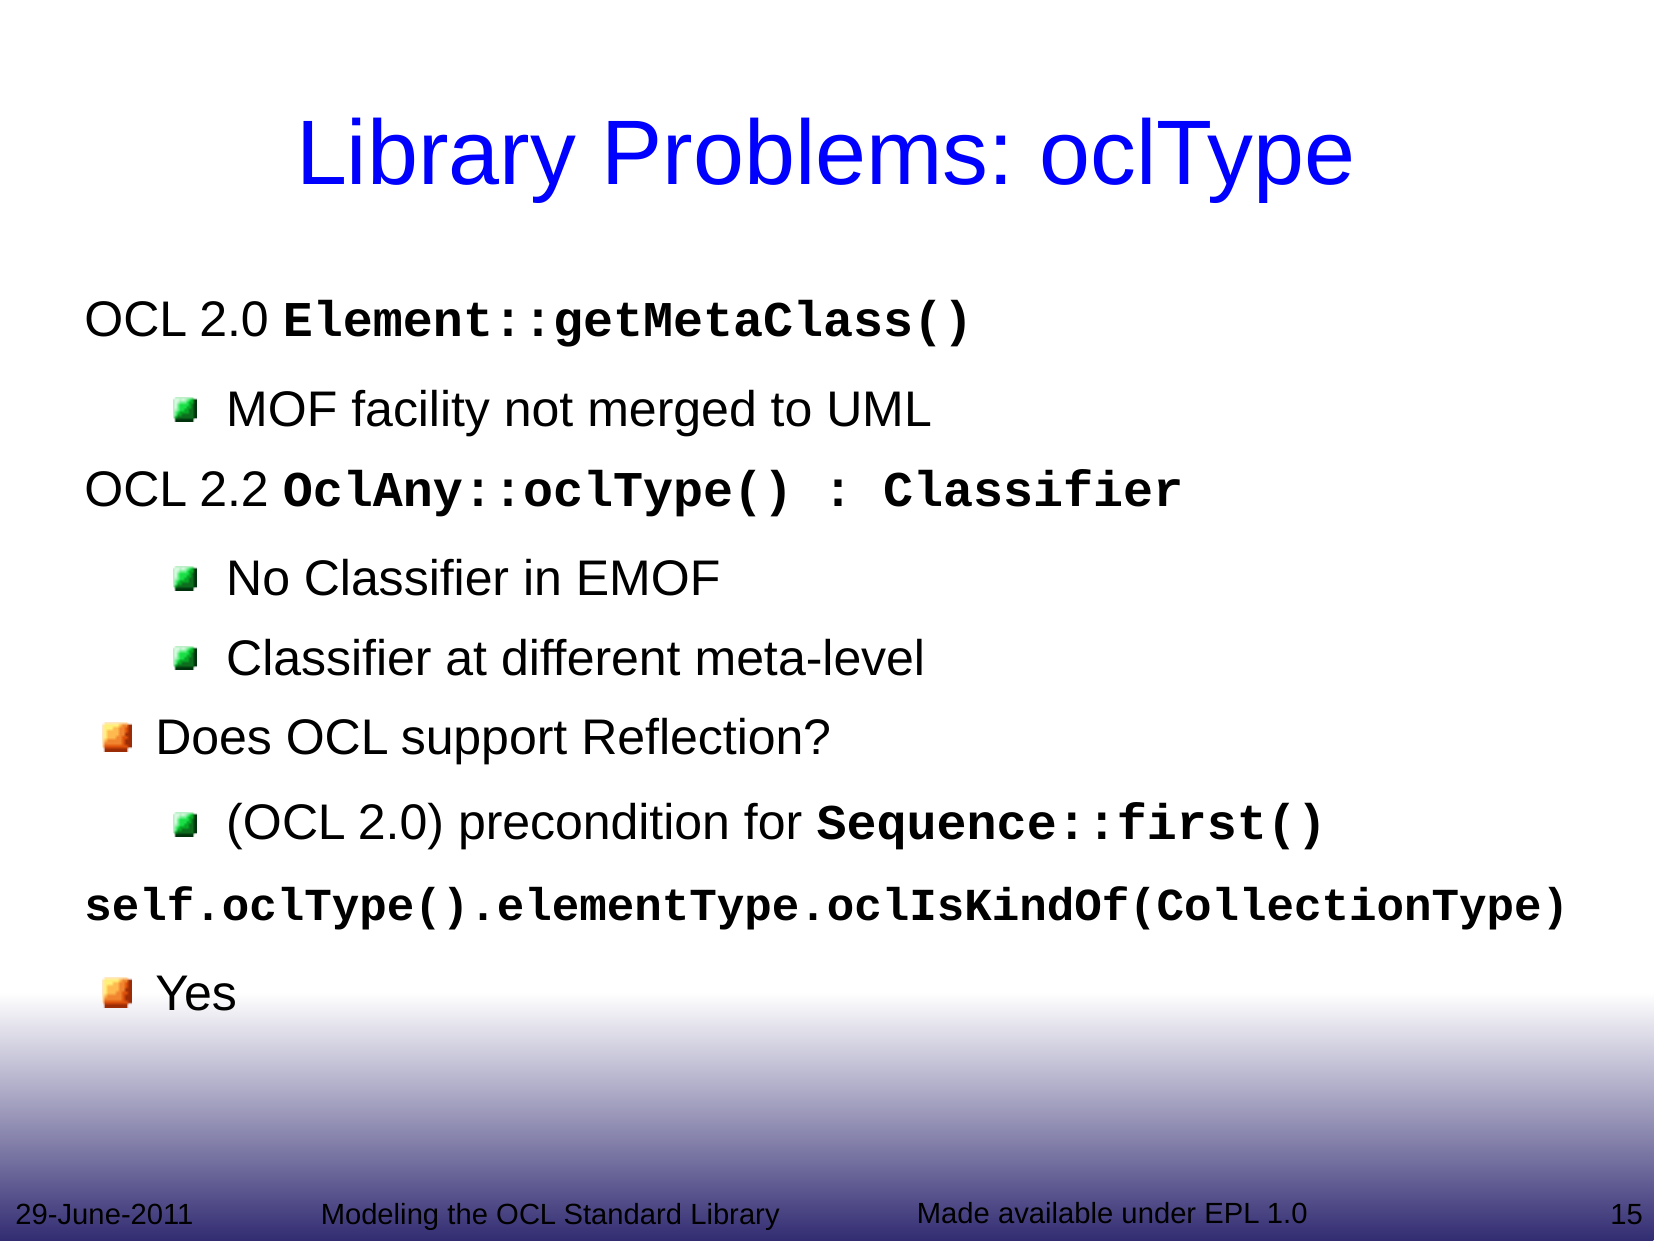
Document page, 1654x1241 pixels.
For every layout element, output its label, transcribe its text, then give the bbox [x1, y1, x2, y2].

title Library Problems: oclType [82, 49, 1571, 257]
list OCL 2.0 Element::getMetaClass() MOF facility not merged to UML OCL 2.2 OclAny::oclType() : Classifier No Classifier in EMOF Classifier at different meta-level Does OCL support Reflection? (OCL 2.0) precondition for Sequence::first() self.oclType().elementType.oclIsKindOf(CollectionType) Yes [84, 291, 1573, 1111]
